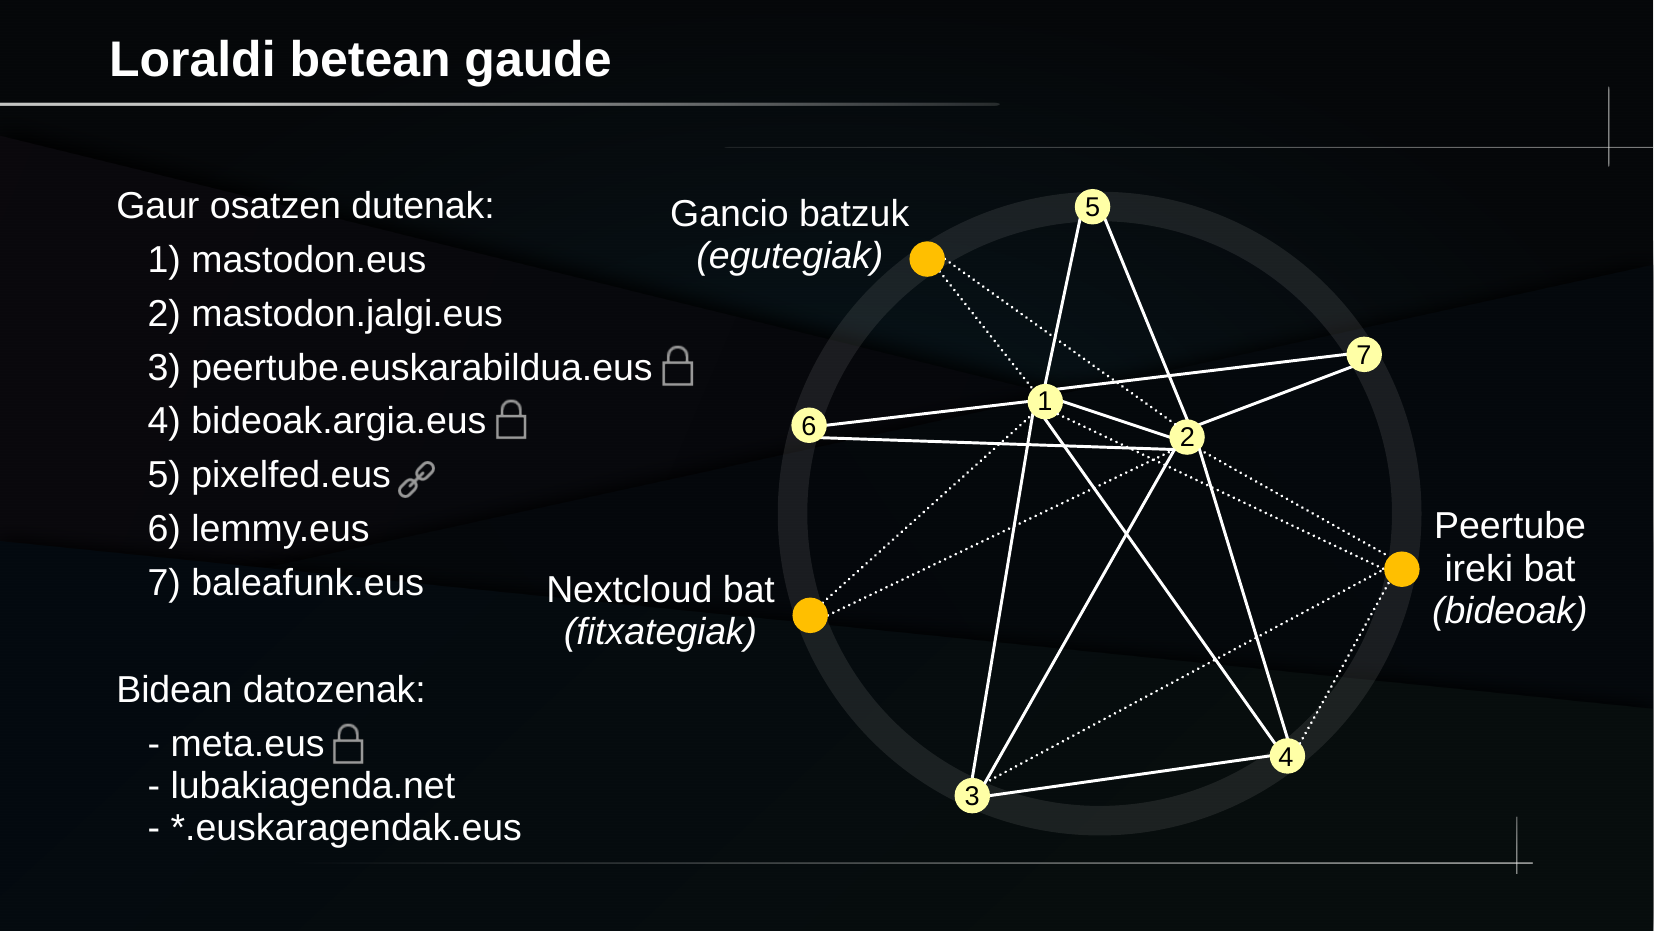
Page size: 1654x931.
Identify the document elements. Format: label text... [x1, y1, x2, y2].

text_box 3 [949, 773, 995, 819]
text_box 5 [1070, 184, 1116, 230]
text_box 2 [1164, 414, 1210, 460]
text_box 4 [1263, 734, 1309, 780]
text_box Gancio batzuk (egutegiak) [655, 184, 925, 284]
text_box 7 [1341, 332, 1387, 378]
text_box [792, 597, 828, 634]
text_box 6 [786, 403, 832, 449]
text_box 1 [1022, 378, 1068, 424]
text_box Gaur osatzen dutenak: 1) mastodon.eus 2) mastodon.jalgi.eus 3) peertube.euskarabildua.eus 4) bideoak.argia.eus 5) pixelfed.eus 6) lemmy.eus 7) baleafunk.eus Bidean datozenak: - meta.eus - lubakiagenda.net - *.euskaragendak.eus [101, 177, 910, 857]
text_box Loraldi betean gaude [94, 23, 1512, 95]
text_box Peertube ireki bat (bideoak) [1417, 497, 1603, 639]
text_box [1384, 551, 1420, 587]
text_box [909, 241, 945, 277]
text_box Nextcloud bat (fitxategiak) [531, 561, 790, 660]
picture [0, 0, 1654, 931]
